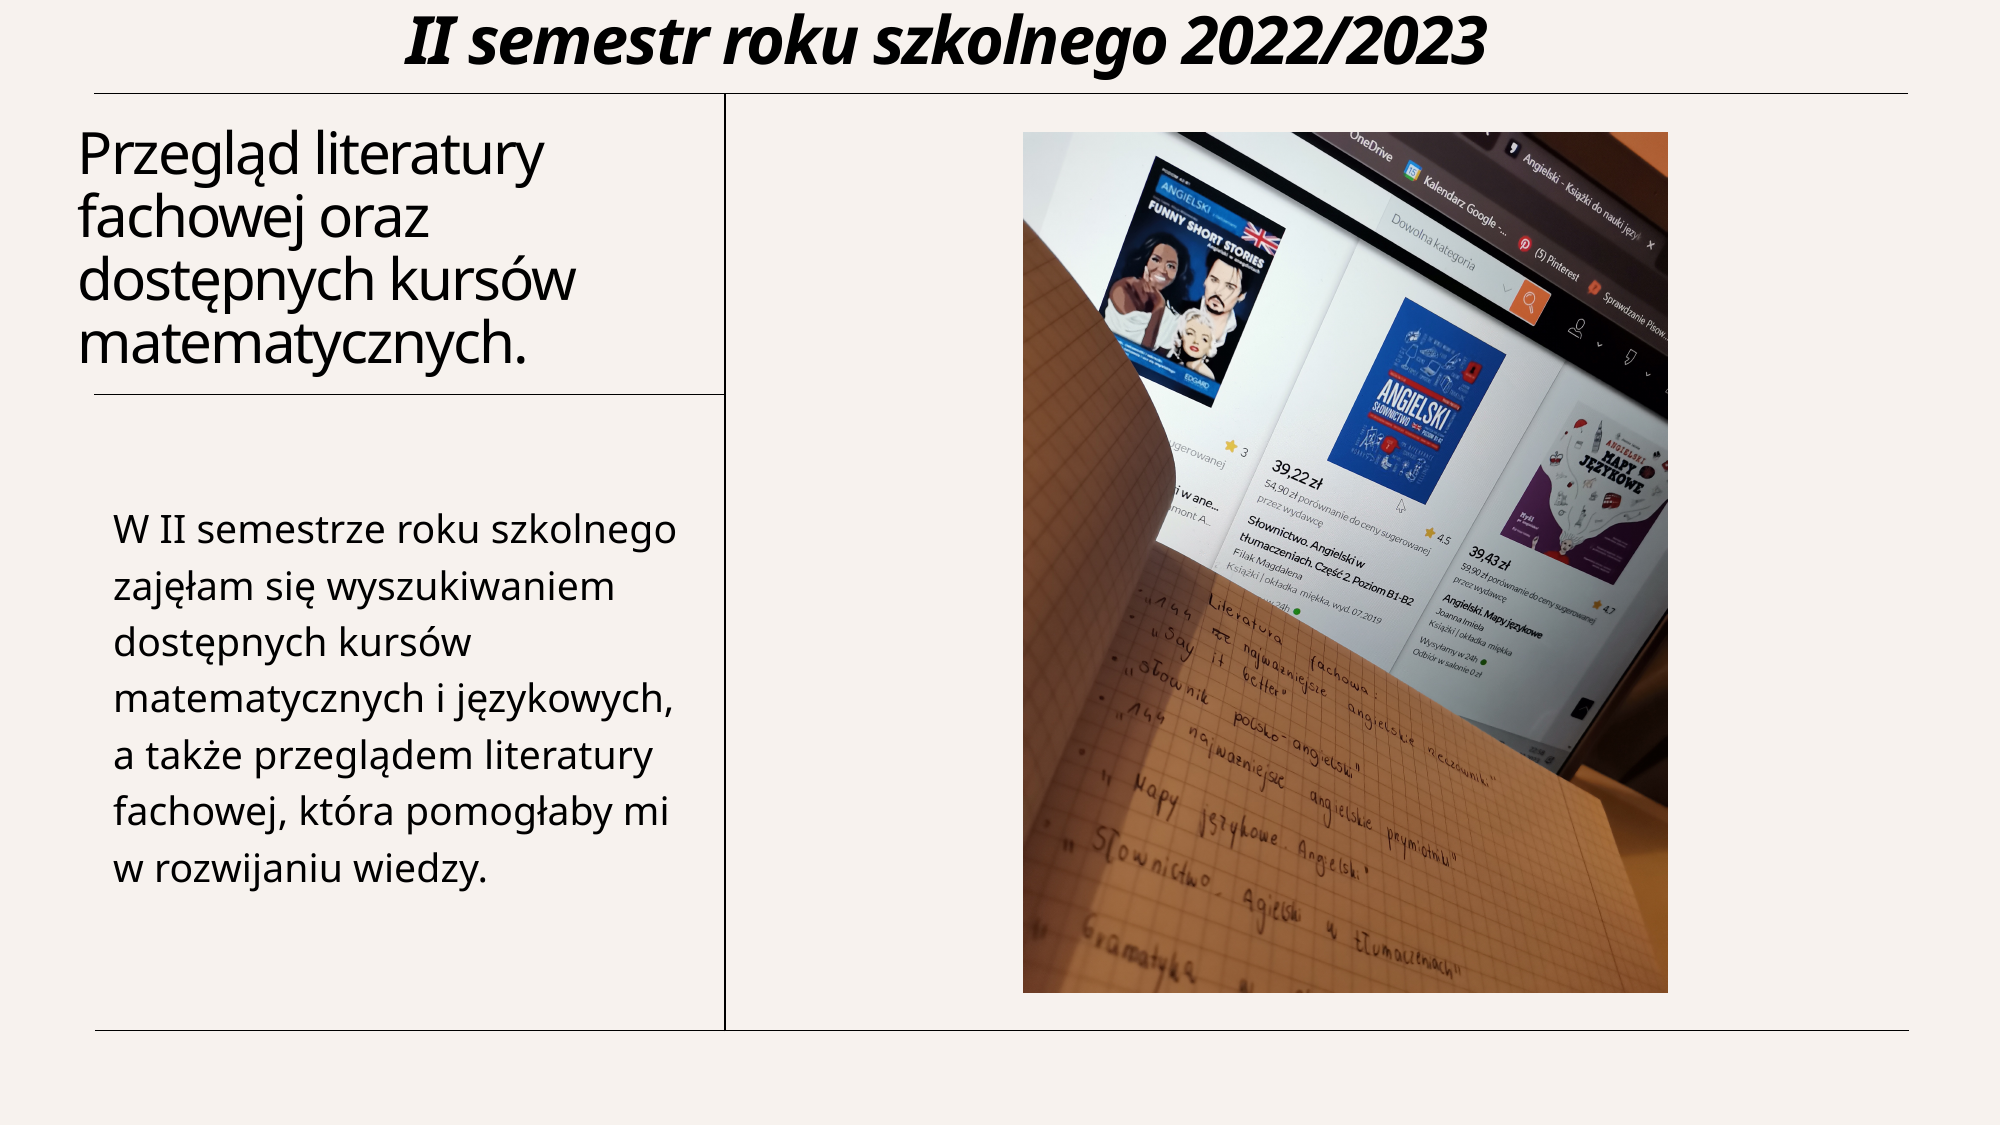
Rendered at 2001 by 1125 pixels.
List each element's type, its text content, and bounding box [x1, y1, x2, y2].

text_box Przegląd literatury fachowej oraz dostępnych kursów matematycznych. [62, 116, 731, 260]
list W II semestrze roku szkolnego zajęłam się wyszukiwaniem dostępnych kursów matematycznych i językowych, a także przeglądem literatury fachowej, która pomogłaby mi w rozwijaniu wiedzy. [98, 487, 697, 904]
title II semestr roku szkolnego 2022/2023 [391, 0, 1609, 155]
picture [1023, 132, 1668, 993]
